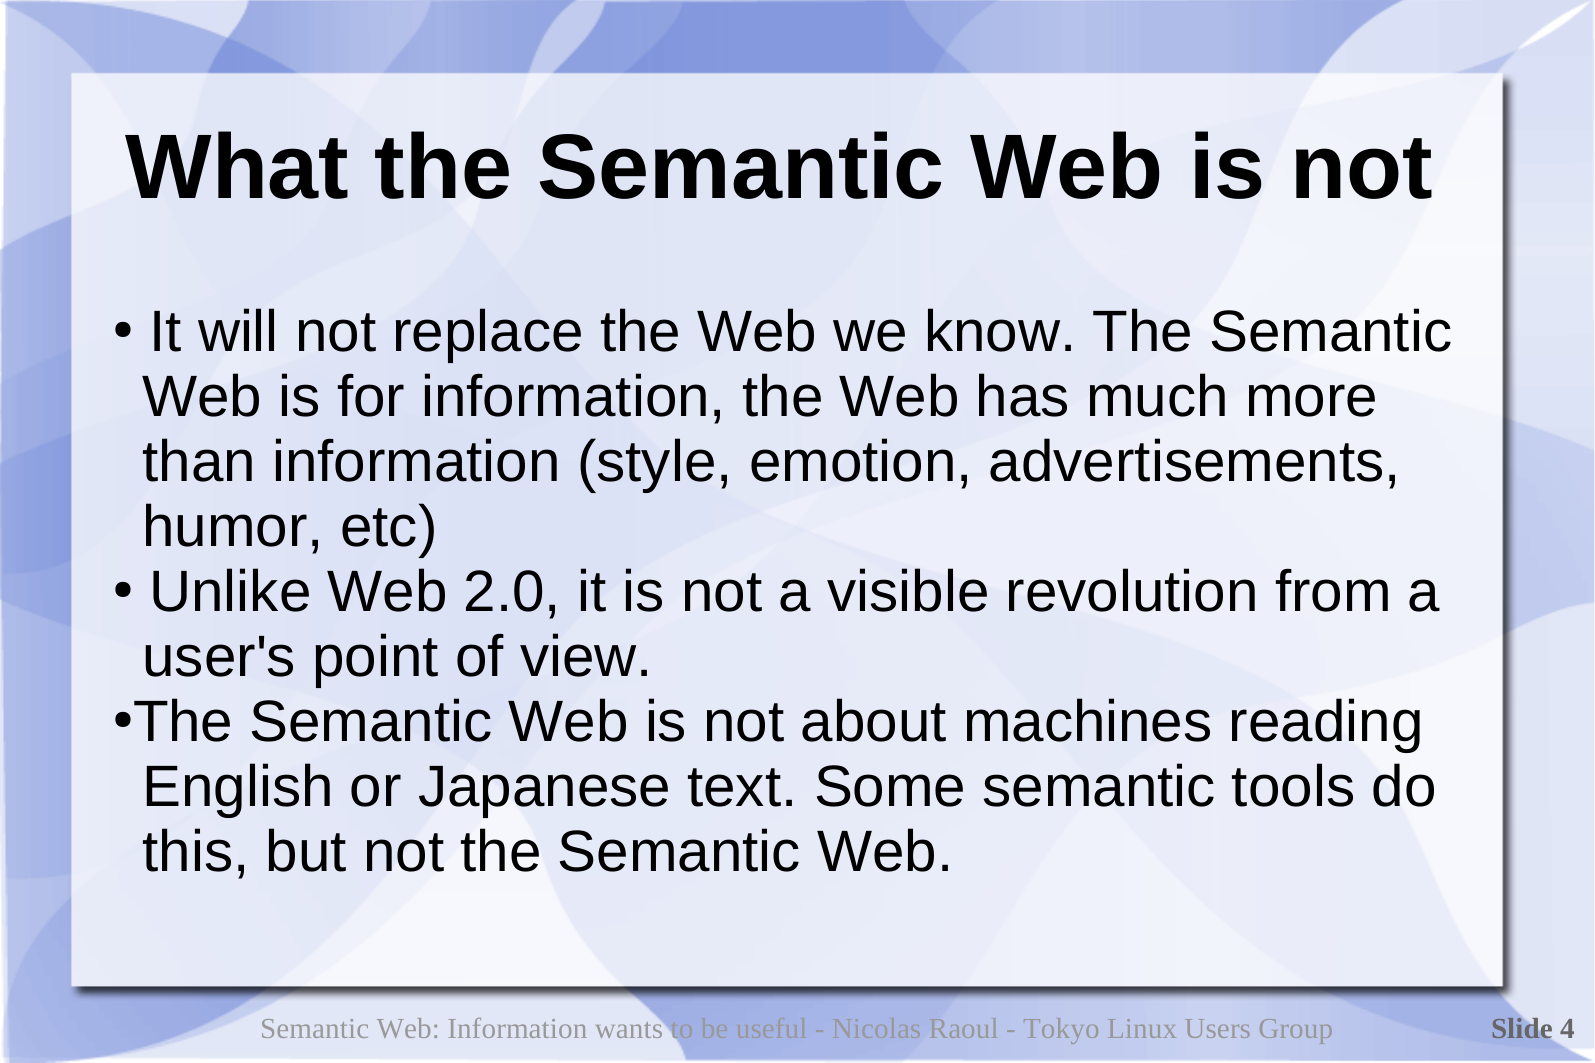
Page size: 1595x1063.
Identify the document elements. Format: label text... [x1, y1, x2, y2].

subtitle It will not replace the Web we know. The Semantic Web is for information, the Web has much more than information (style, emotion, advertisements, humor, etc) Unlike Web 2.0, it is not a visible revolution from a user's point of view. The Semantic Web is not about machines reading English or Japanese text. Some semantic tools do this, but not the Semantic Web. [112, 264, 1463, 918]
title What the Semantic Web is not [79, 85, 1481, 248]
picture [0, 0, 1595, 1063]
